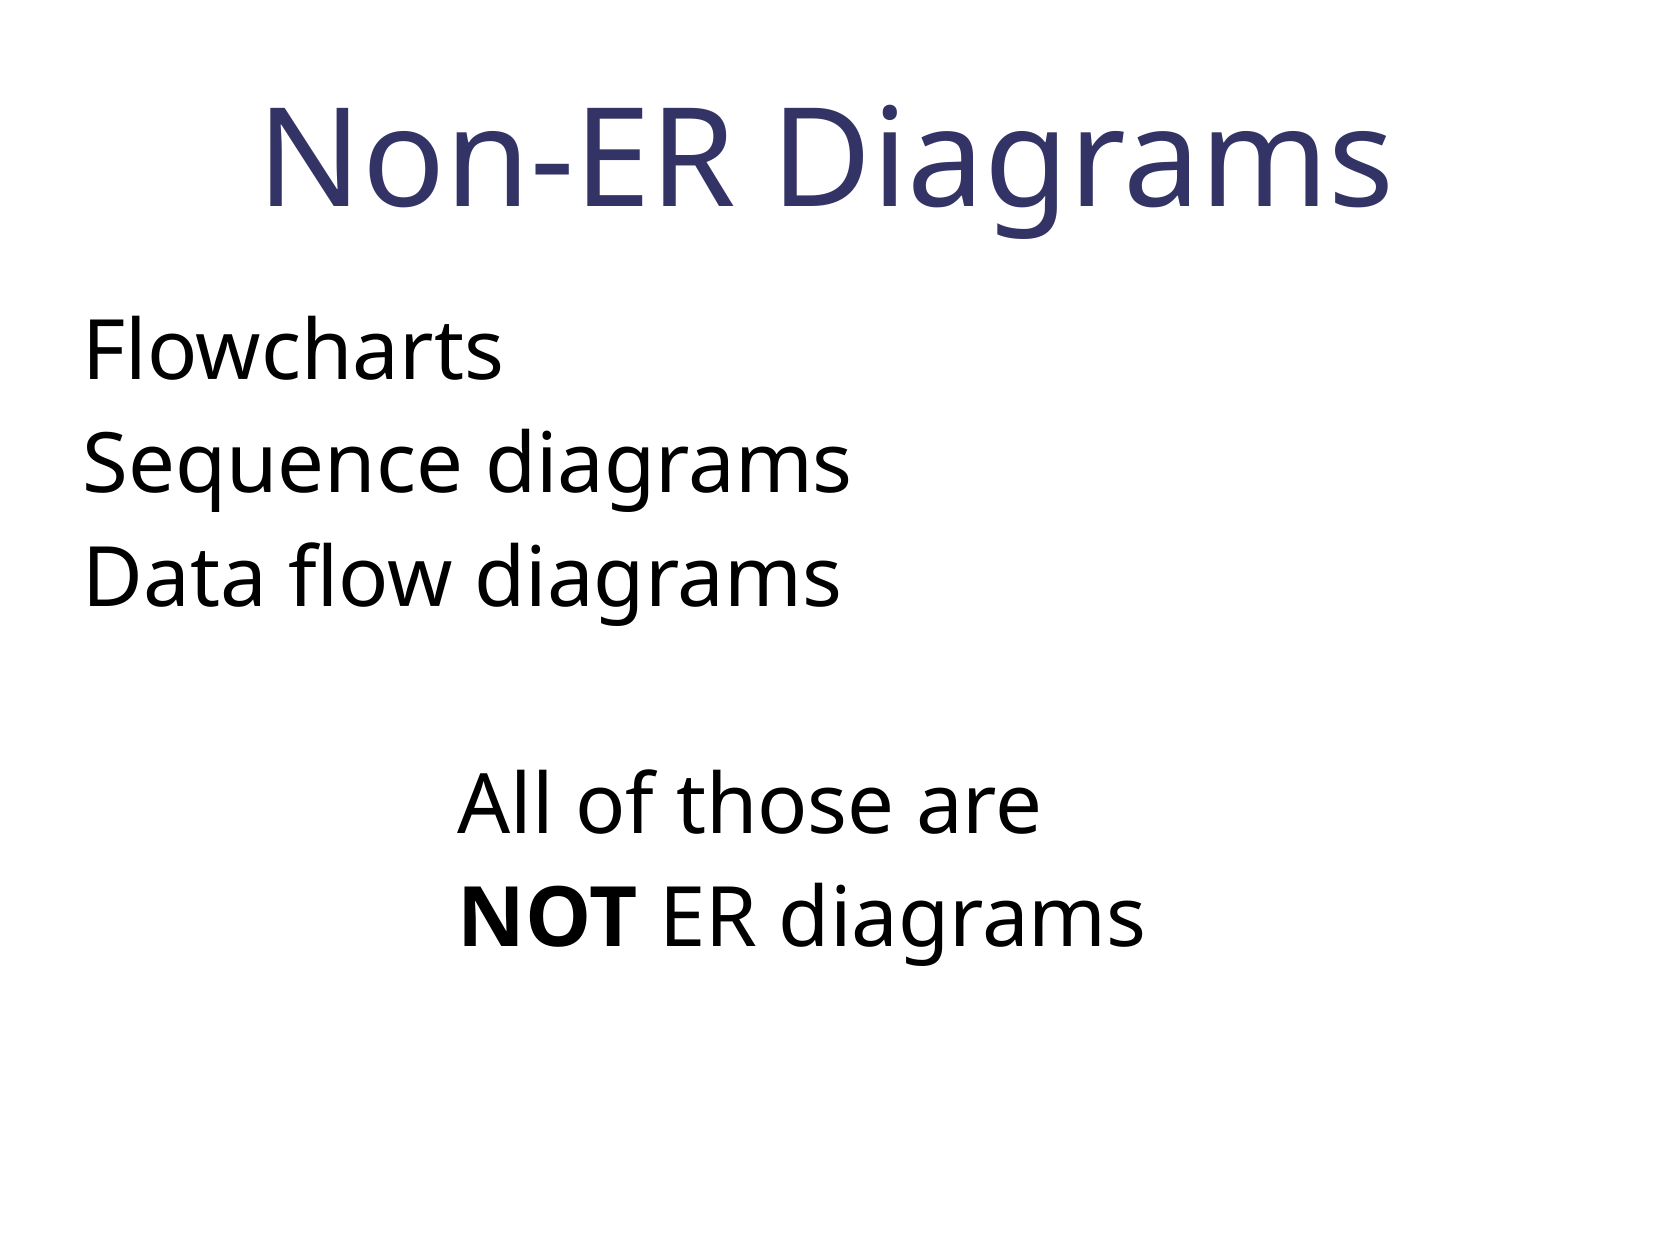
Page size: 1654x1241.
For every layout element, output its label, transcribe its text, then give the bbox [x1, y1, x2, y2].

title Non-ER Diagrams [82, 49, 1571, 257]
subtitle Flowcharts Sequence diagrams Data flow diagrams All of those are NOT ER diagrams [82, 290, 1571, 1109]
